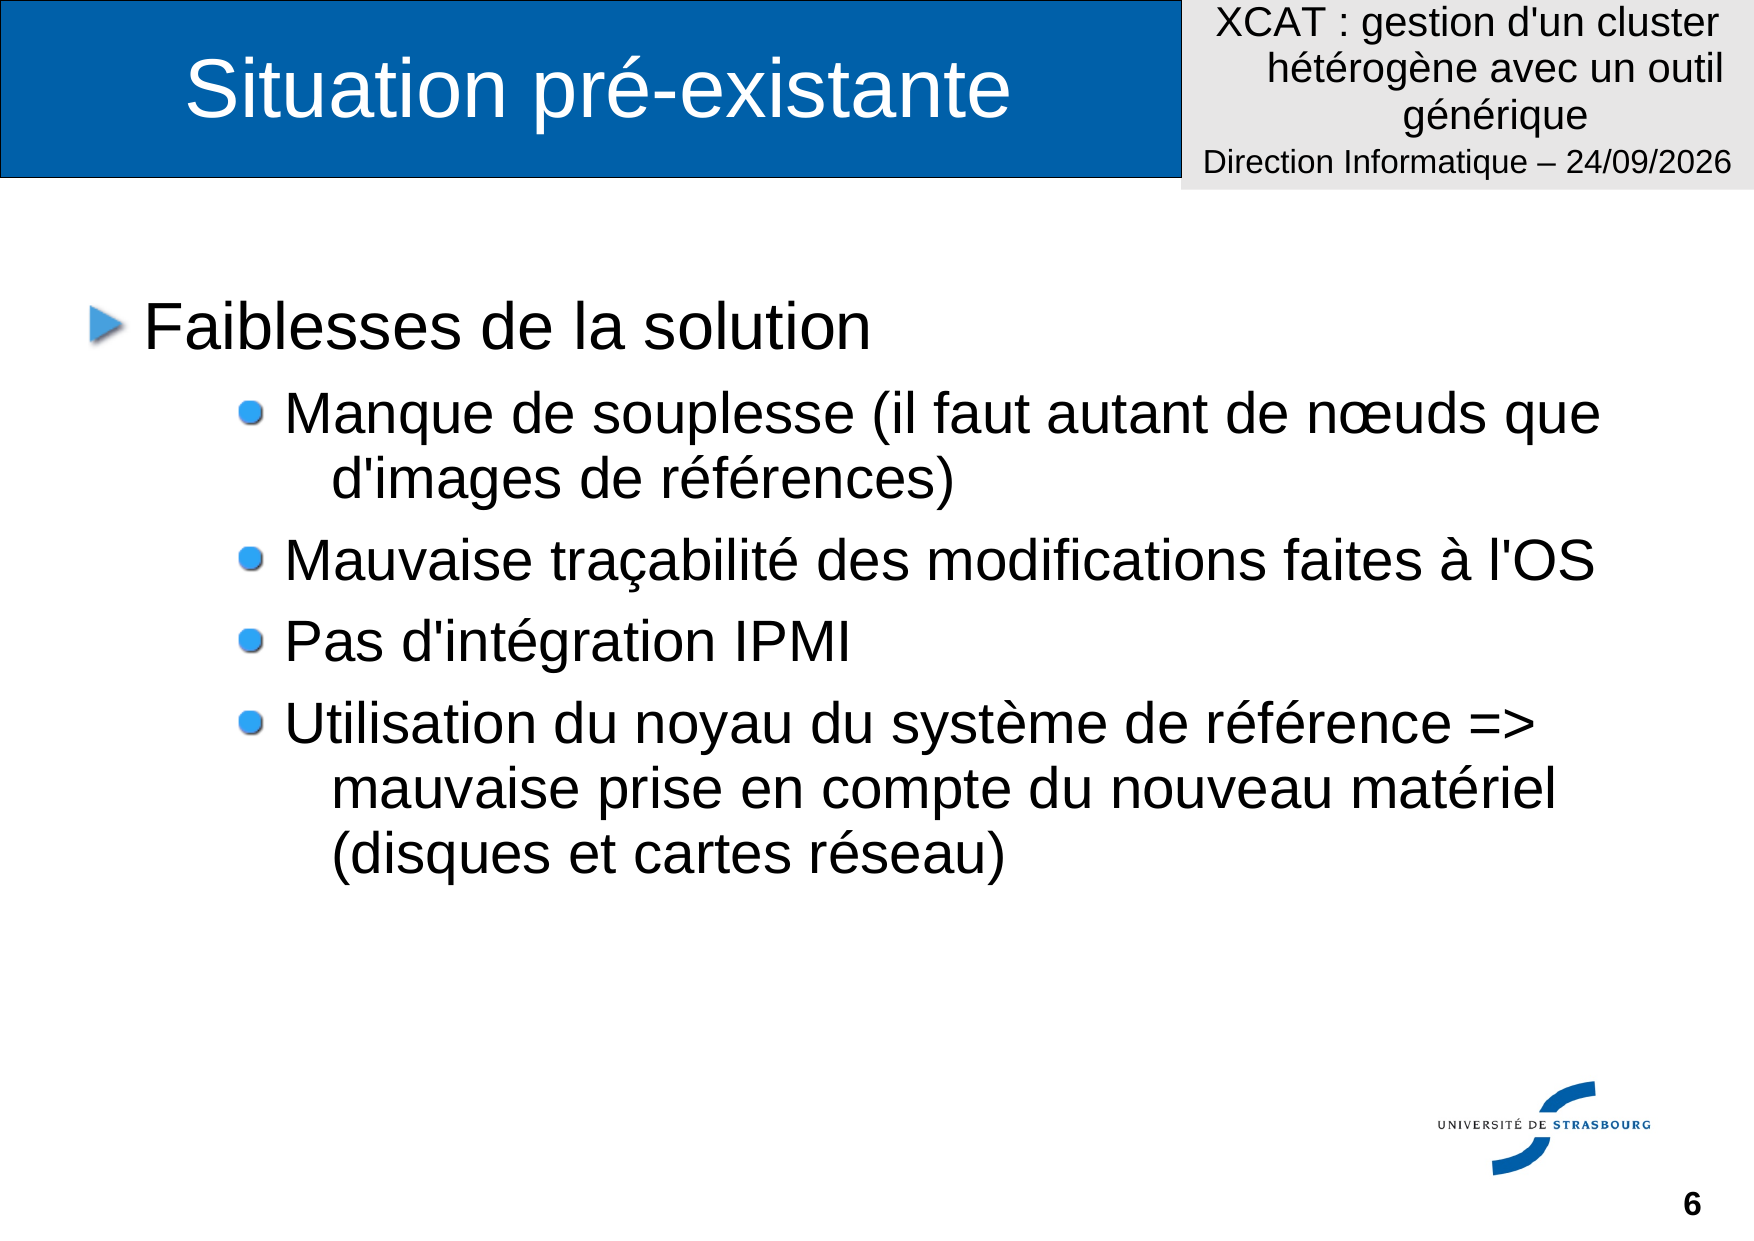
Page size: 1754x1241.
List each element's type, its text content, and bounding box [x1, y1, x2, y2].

picture [1381, 1033, 1707, 1223]
list Faiblesses de la solution Manque de souplesse (il faut autant de nœuds que d'images de références) Mauvaise traçabilité des modifications faites à l'OS Pas d'intégration IPMI Utilisation du noyau du système de référence => mauvaise prise en compte du nouveau matériel (disques et cartes réseau) [87, 289, 1666, 1108]
title Situation pré-existante [0, 0, 1169, 178]
